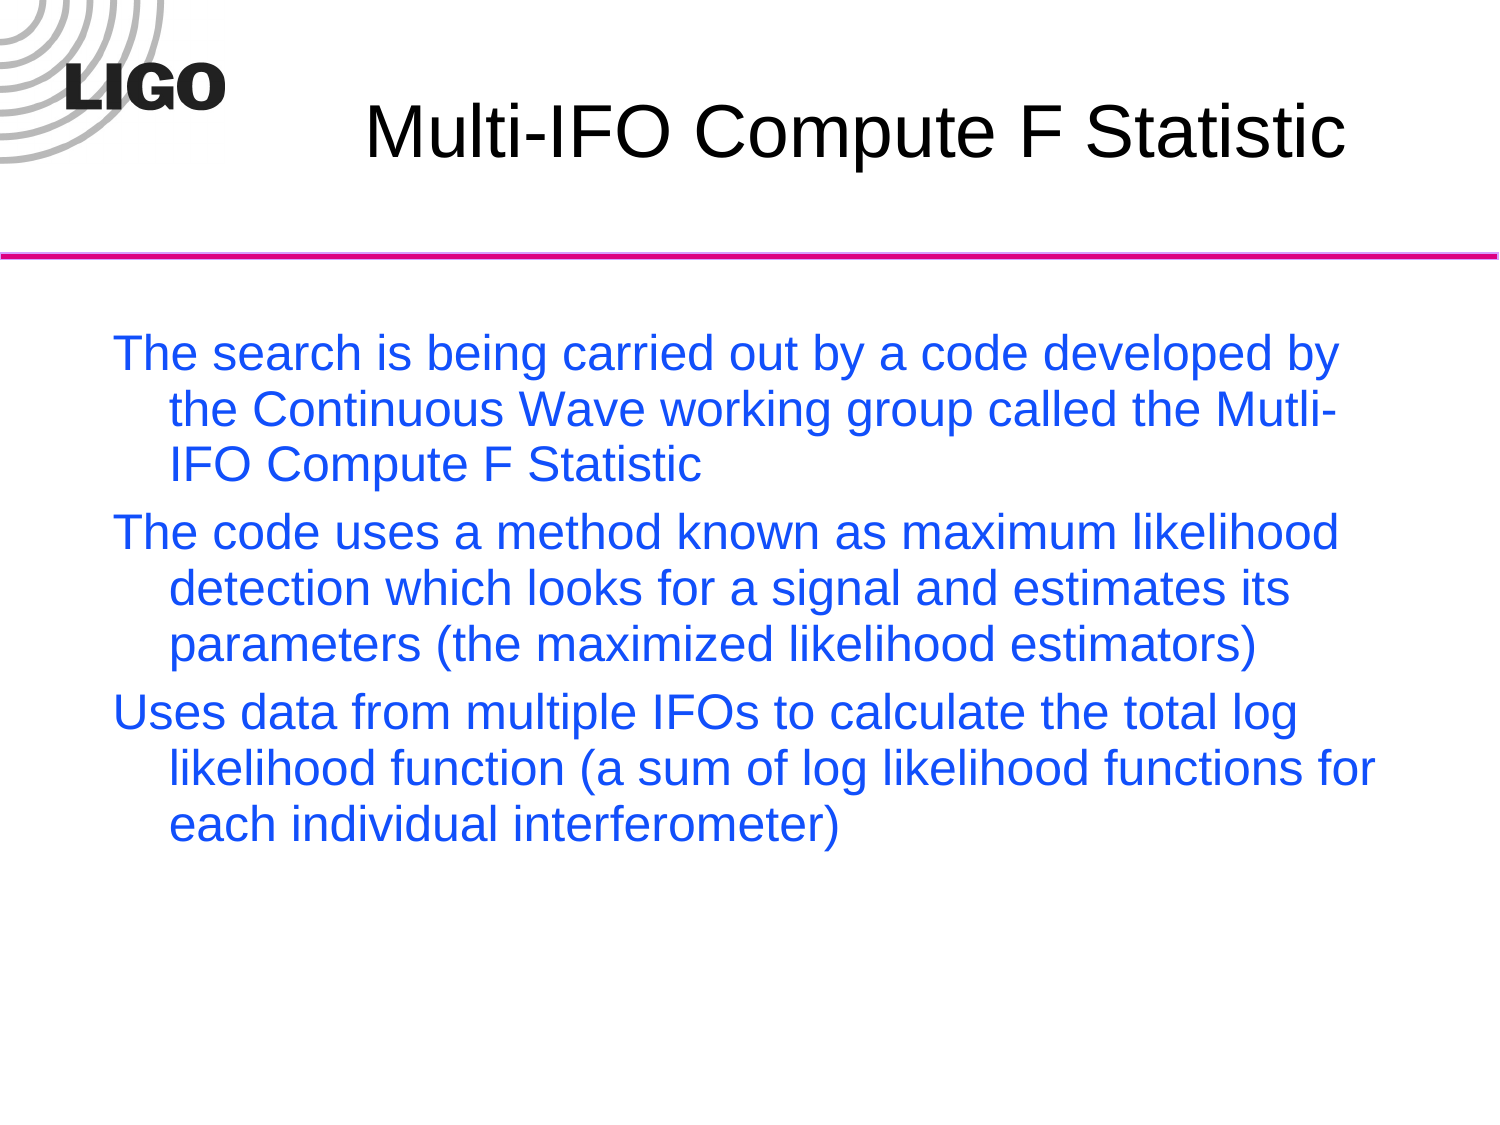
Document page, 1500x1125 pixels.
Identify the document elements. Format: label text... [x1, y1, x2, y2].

title Multi-IFO Compute F Statistic [262, 37, 1450, 225]
list The search is being carried out by a code developed by the Continuous Wave working group called the Mutli-IFO Compute F Statistic The code uses a method known as maximum likelihood detection which looks for a signal and estimates its parameters (the maximized likelihood estimators) Uses data from multiple IFOs to calculate the total log likelihood function (a sum of log likelihood functions for each individual interferometer) [112, 324, 1388, 1093]
